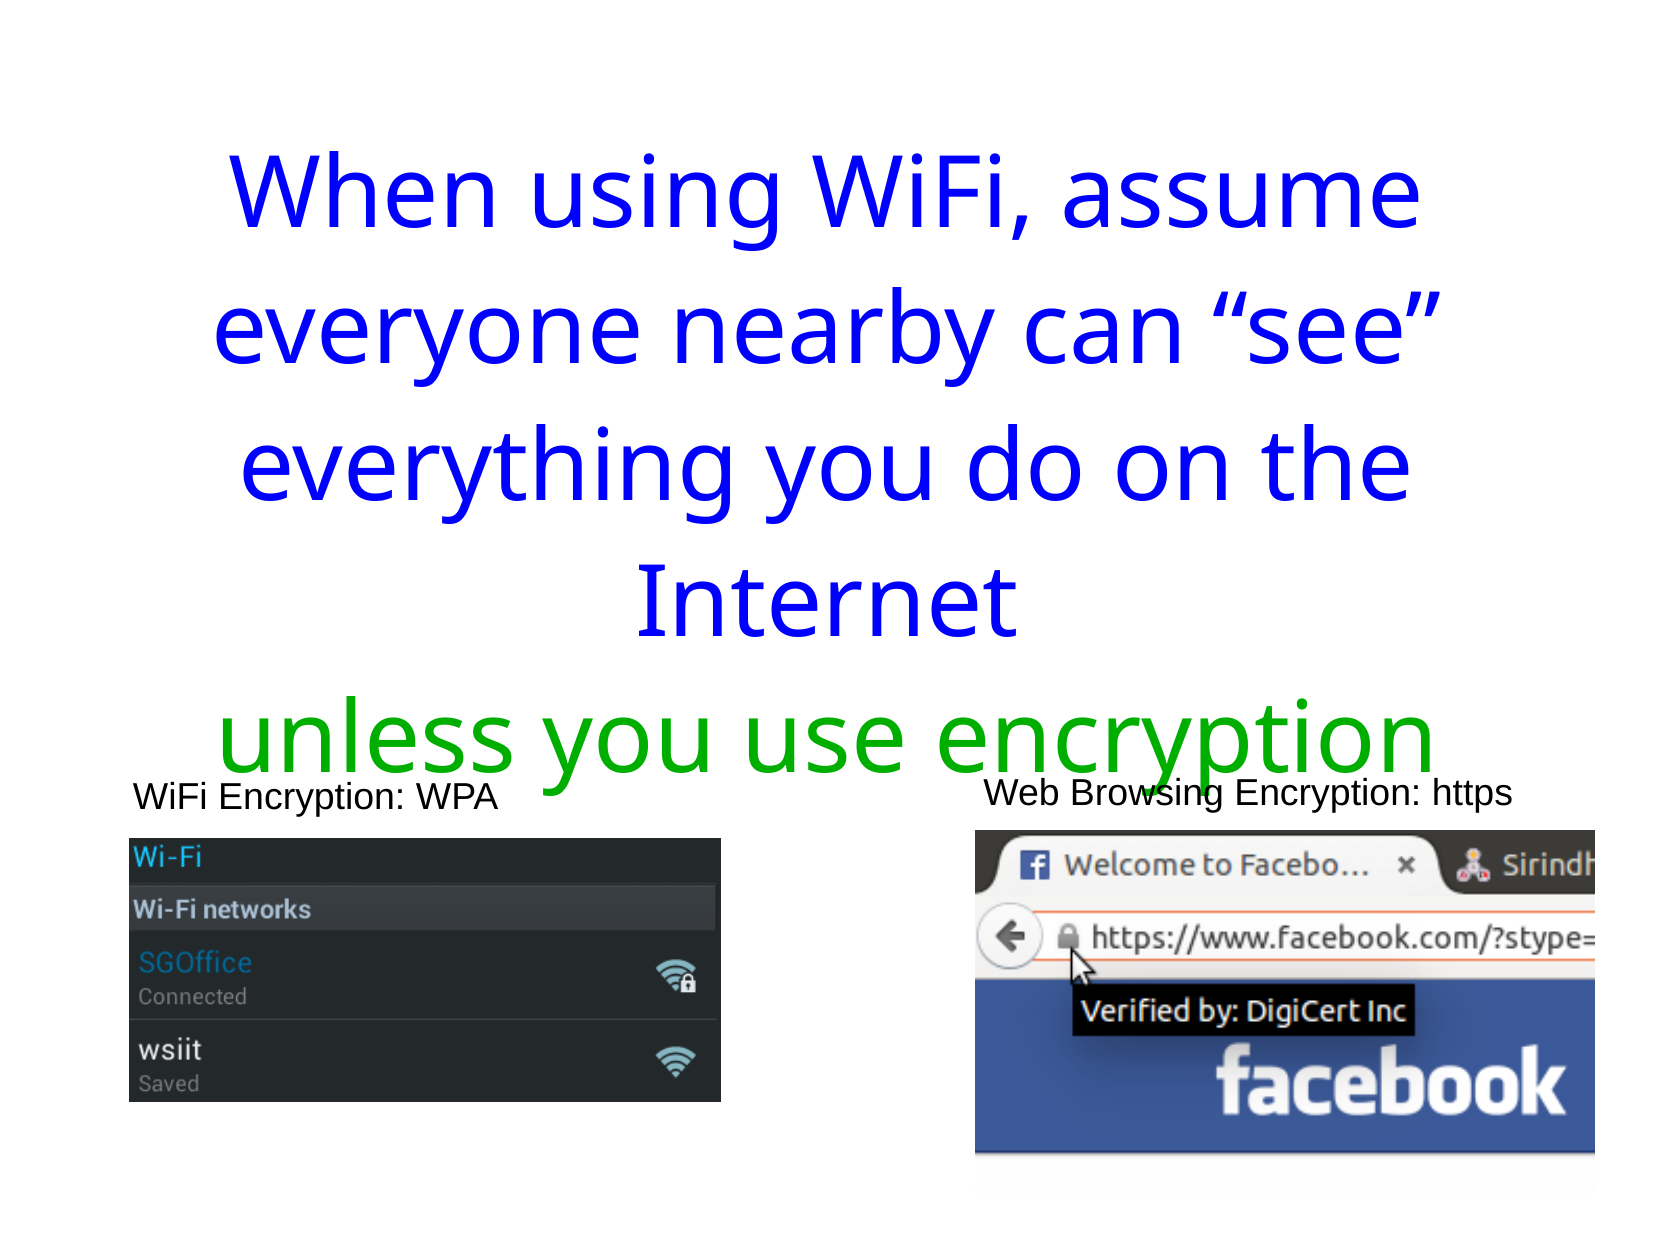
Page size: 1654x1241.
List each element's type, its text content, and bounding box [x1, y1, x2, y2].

picture [129, 838, 721, 1102]
text_box Web Browsing Encryption: https [968, 764, 1529, 821]
picture [975, 830, 1595, 1193]
text_box WiFi Encryption: WPA [118, 767, 514, 825]
subtitle When using WiFi, assume everyone nearby can “see” everything you do on the Internet unless you use encryption [59, 49, 1595, 1010]
